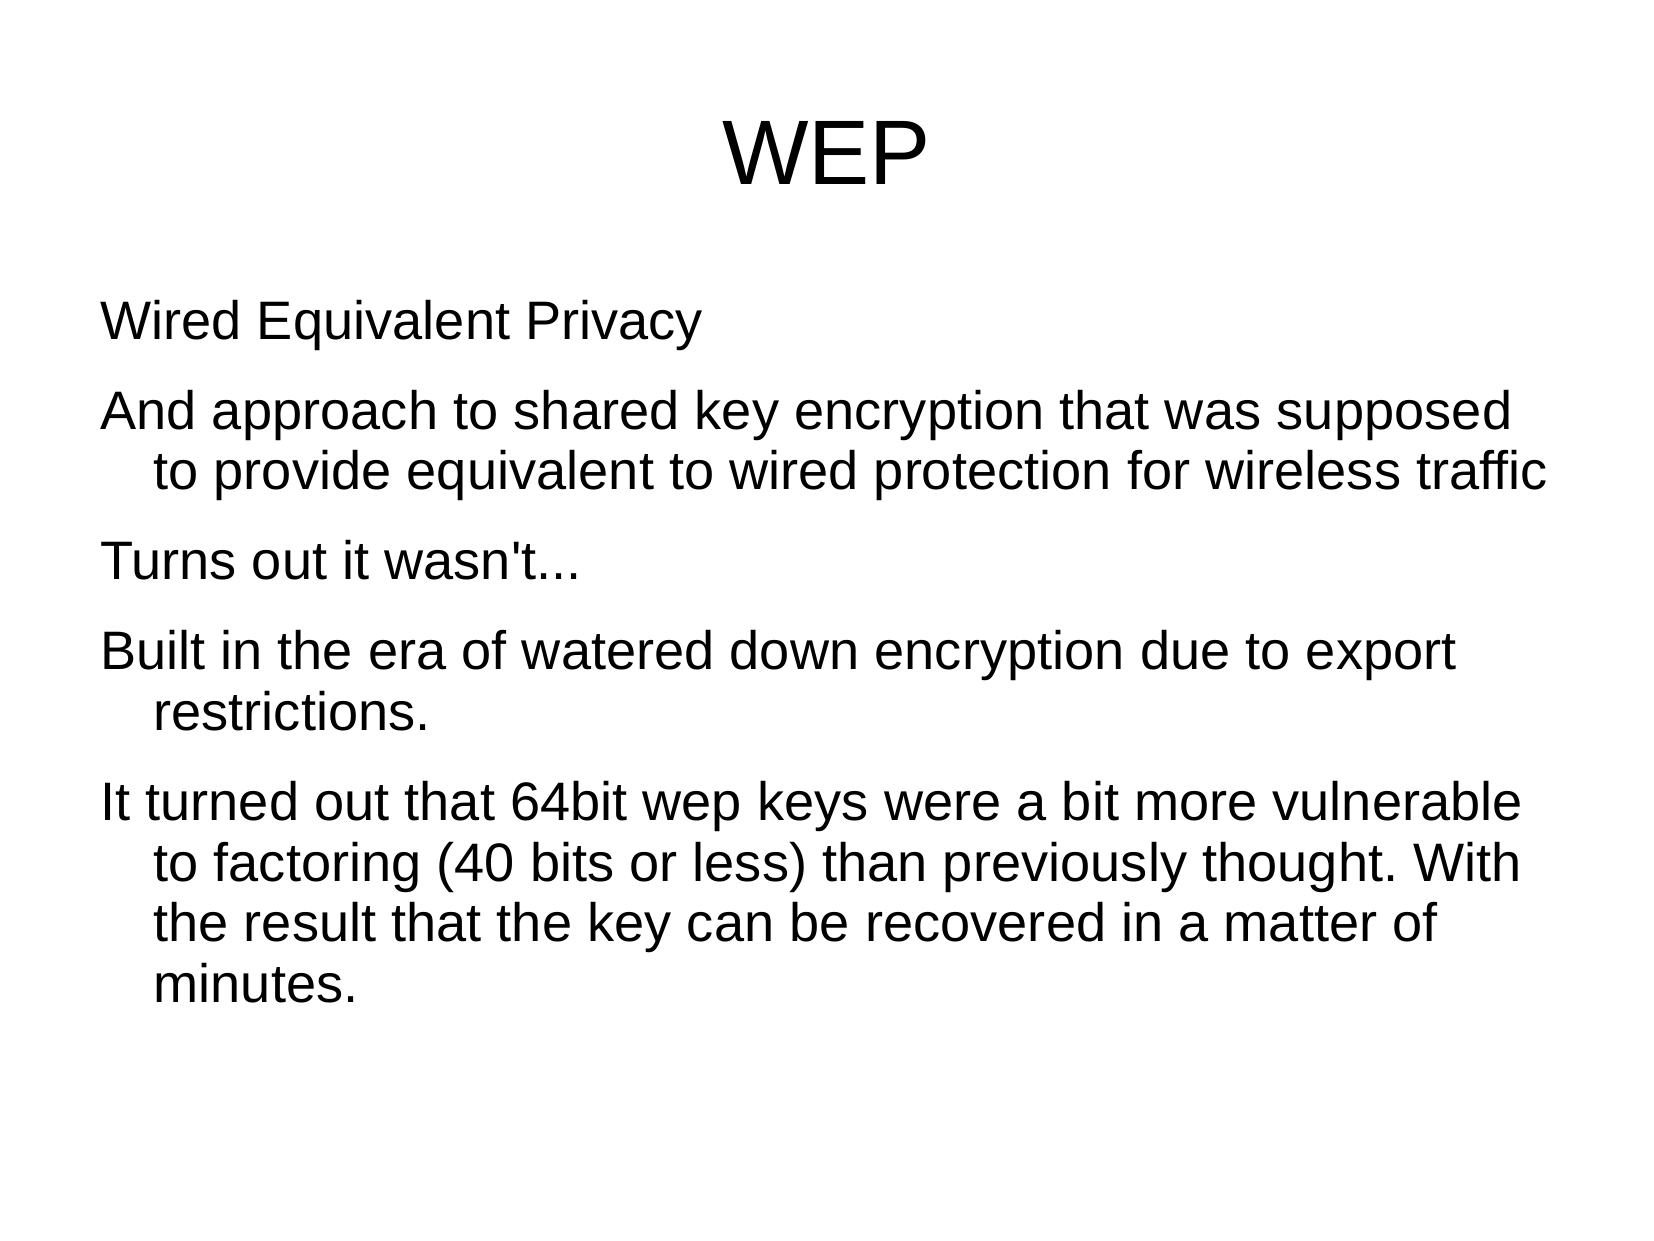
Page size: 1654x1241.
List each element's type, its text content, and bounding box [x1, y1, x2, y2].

list Wired Equivalent Privacy And approach to shared key encryption that was supposed to provide equivalent to wired protection for wireless traffic Turns out it wasn't... Built in the era of watered down encryption due to export restrictions. It turned out that 64bit wep keys were a bit more vulnerable to factoring (40 bits or less) than previously thought. With the result that the key can be recovered in a matter of minutes. [82, 290, 1571, 1094]
title WEP [82, 56, 1571, 250]
